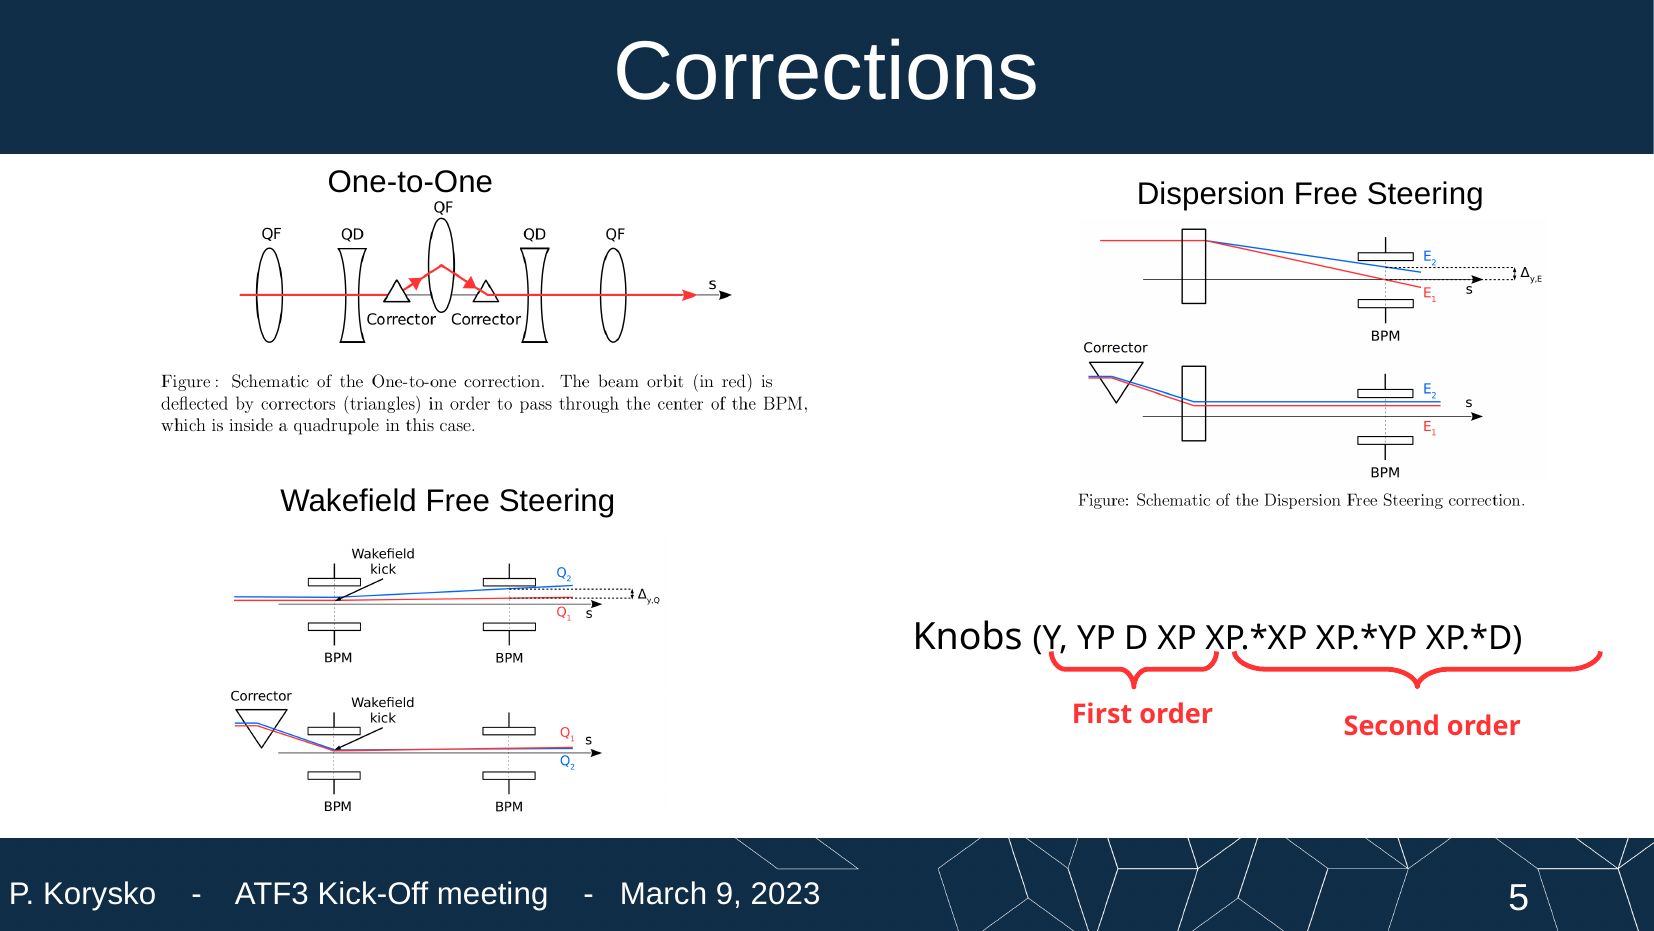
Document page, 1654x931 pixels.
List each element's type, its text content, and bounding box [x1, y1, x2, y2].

picture [1074, 218, 1560, 509]
picture [0, 0, 1654, 154]
text_box Dispersion Free Steering [1122, 168, 1595, 219]
text_box P. Korysko - ATF3 Kick-Off meeting - March 9, 2023 [0, 868, 957, 931]
text_box First order [1057, 686, 1306, 733]
picture [224, 537, 667, 814]
text_box One-to-One [312, 157, 786, 207]
text_box Wakefield Free Steering [265, 476, 739, 526]
text_box Second order [1328, 698, 1577, 745]
text_box <number> [1493, 868, 1654, 931]
picture [153, 194, 815, 439]
text_box Knobs (Y, YP D XP XP.*XP XP.*YP XP.*D) [897, 602, 1632, 661]
picture [0, 838, 1654, 931]
